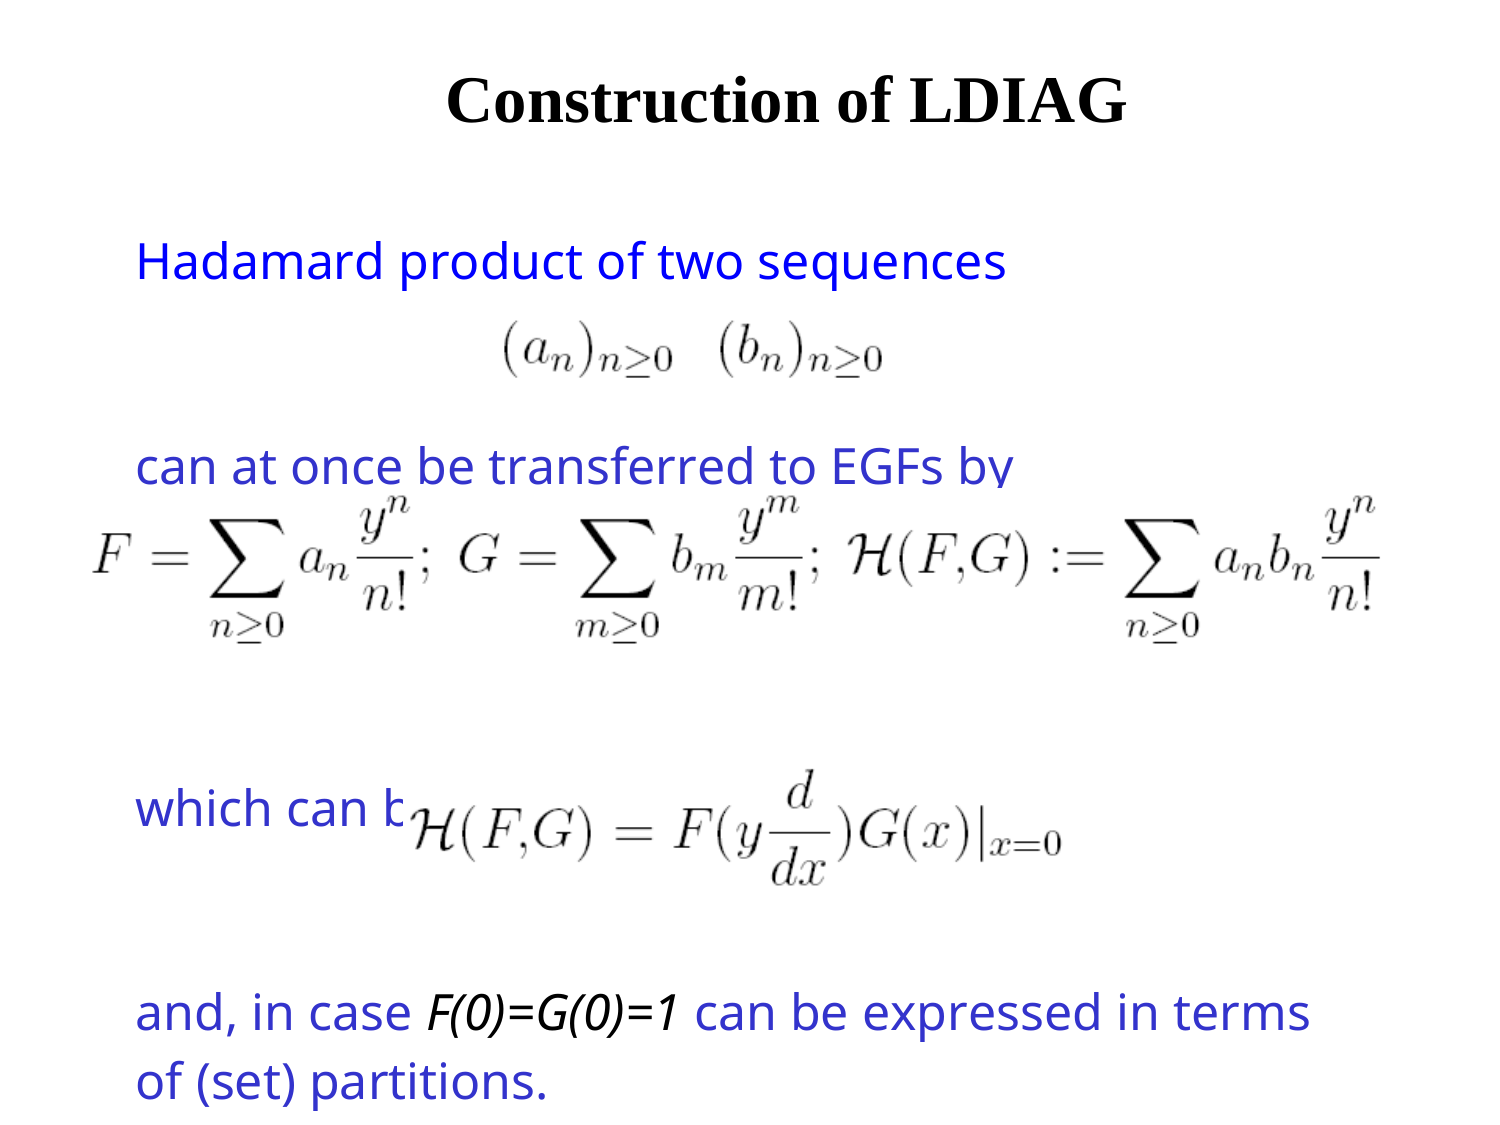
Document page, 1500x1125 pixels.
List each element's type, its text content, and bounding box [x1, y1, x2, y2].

text_box Construction of LDIAG [431, 59, 1144, 148]
text_box Hadamard product of two sequences can at once be transferred to EGFs by which can be written and, in case F(0)=G(0)=1 can be expressed in terms of (set) partitions. [120, 650, 1365, 1122]
picture [88, 488, 1391, 650]
text_box Hadamard product of two sequences can at once be transferred to EGFs by which can be written and, in case F(0)=G(0)=1 can be expressed in terms of (set) partitions. [120, 218, 1365, 488]
picture [489, 313, 896, 389]
picture [403, 760, 1067, 892]
